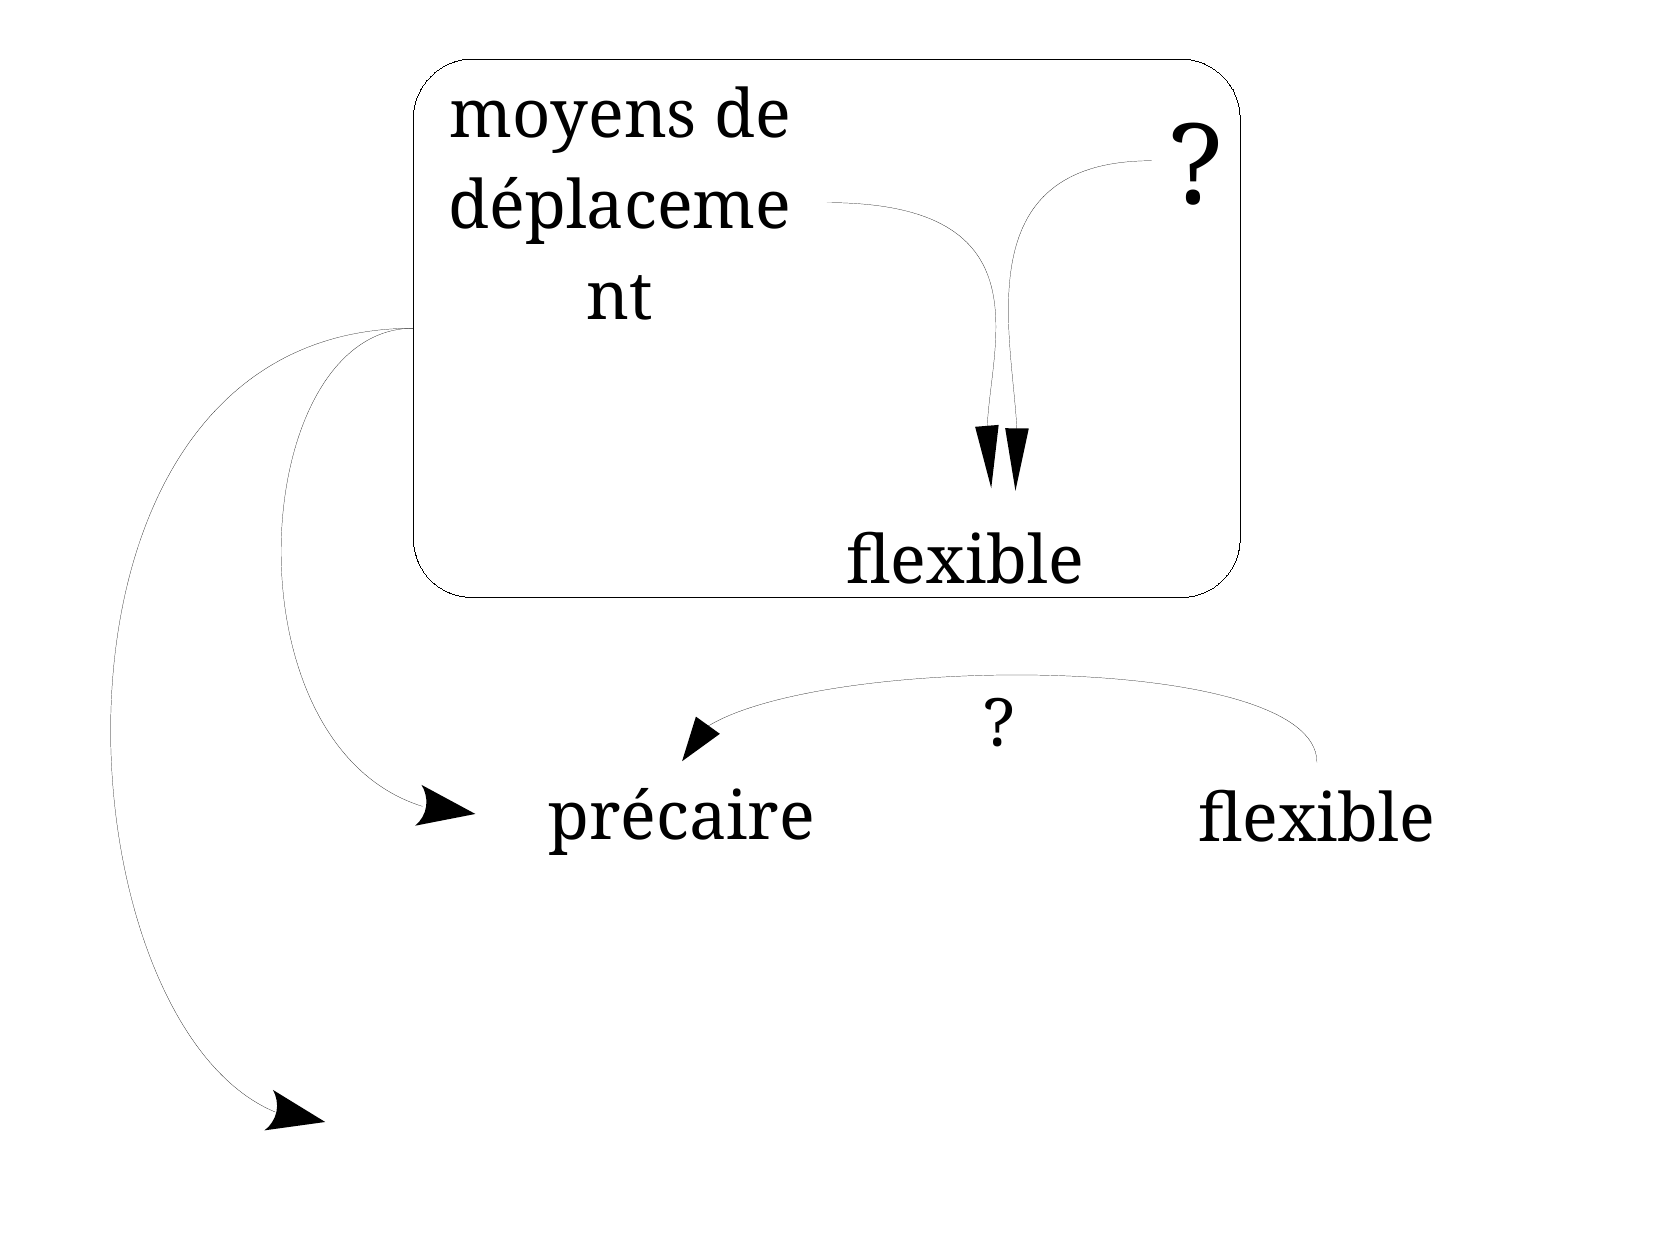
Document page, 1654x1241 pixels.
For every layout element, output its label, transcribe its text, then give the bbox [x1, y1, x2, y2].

text_box flexible [803, 504, 1128, 610]
text_box flexible [1127, 762, 1506, 868]
text_box précaire [475, 761, 889, 867]
text_box ? [1151, 76, 1241, 244]
text_box moyens de déplacement [413, 59, 827, 254]
